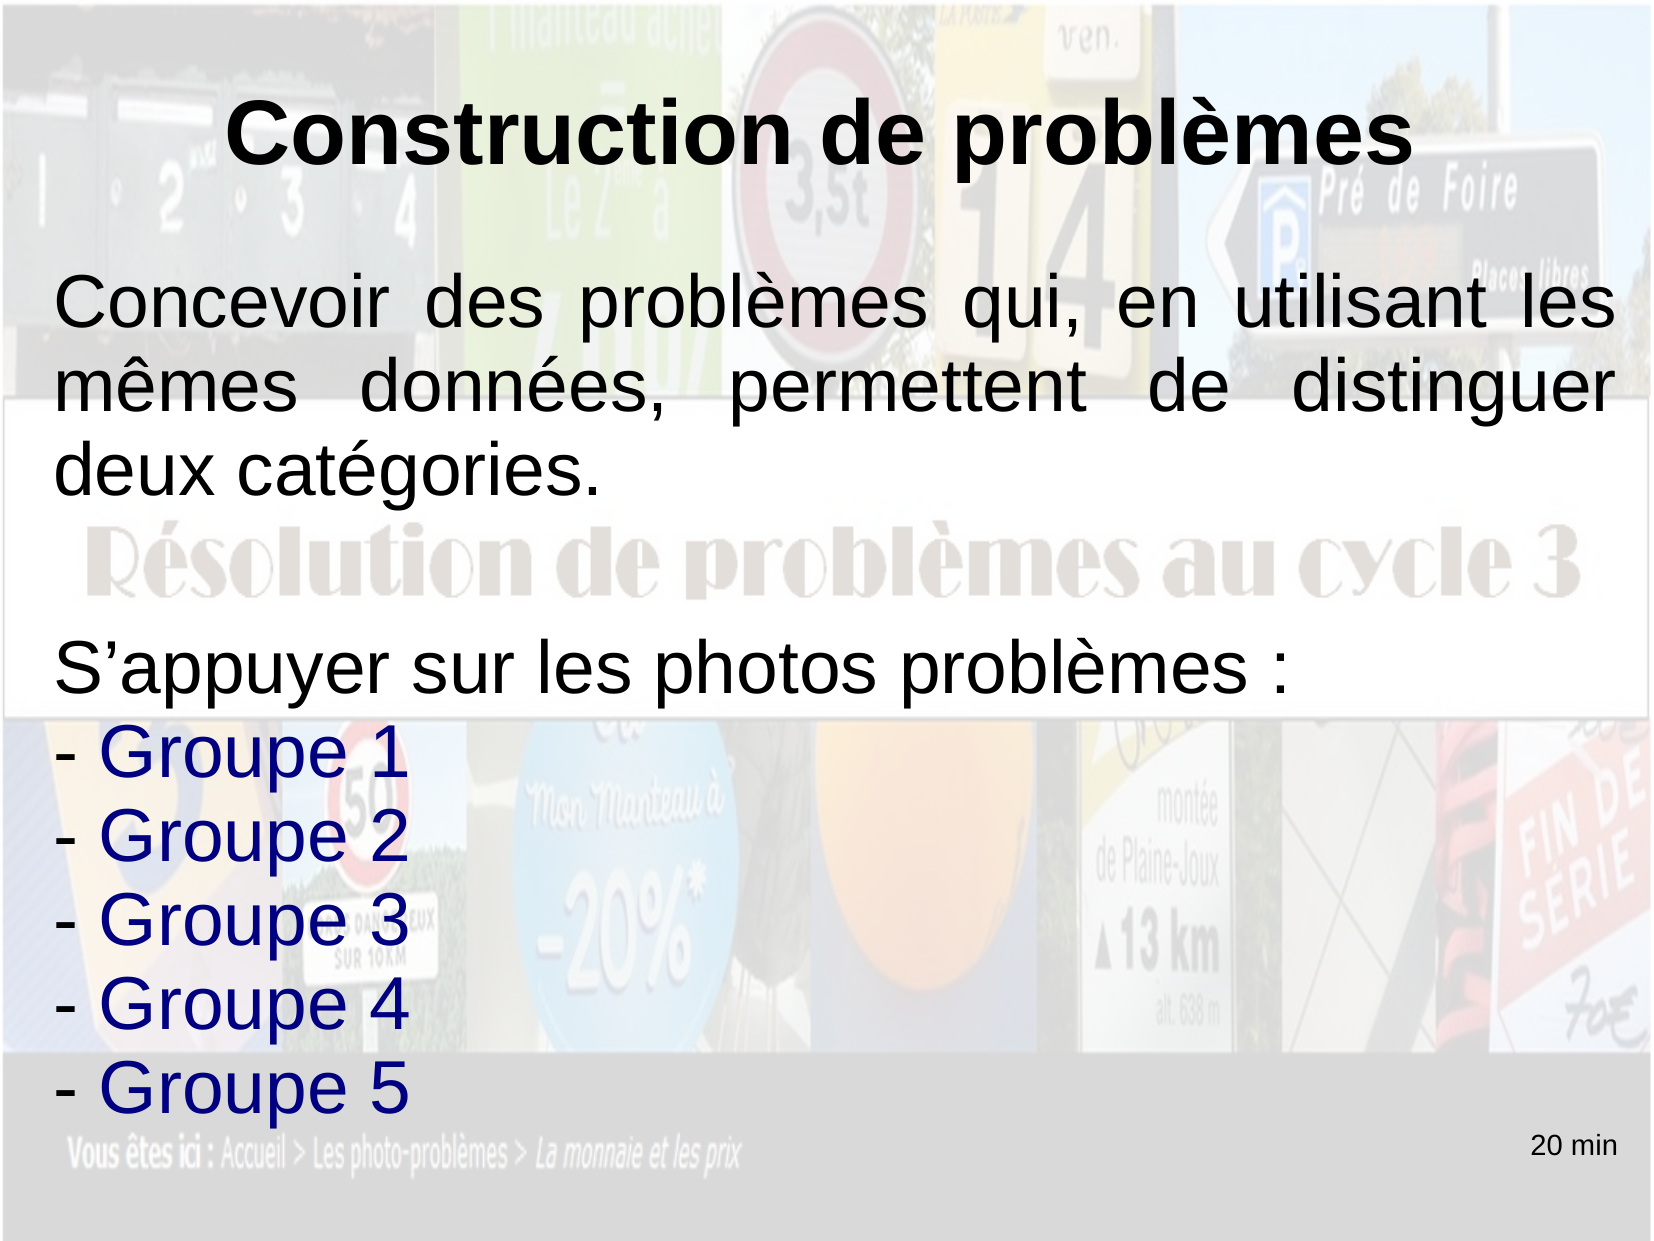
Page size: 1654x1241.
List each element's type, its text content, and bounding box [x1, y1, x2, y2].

list Concevoir des problèmes qui, en utilisant les mêmes données, permettent de distinguer deux catégories. S’appuyer sur les photos problèmes : - Groupe 1 - Groupe 2 - Groupe 3 - Groupe 4 - Groupe 5 20 min [53, 259, 1619, 1176]
title Construction de problèmes [76, 29, 1565, 237]
